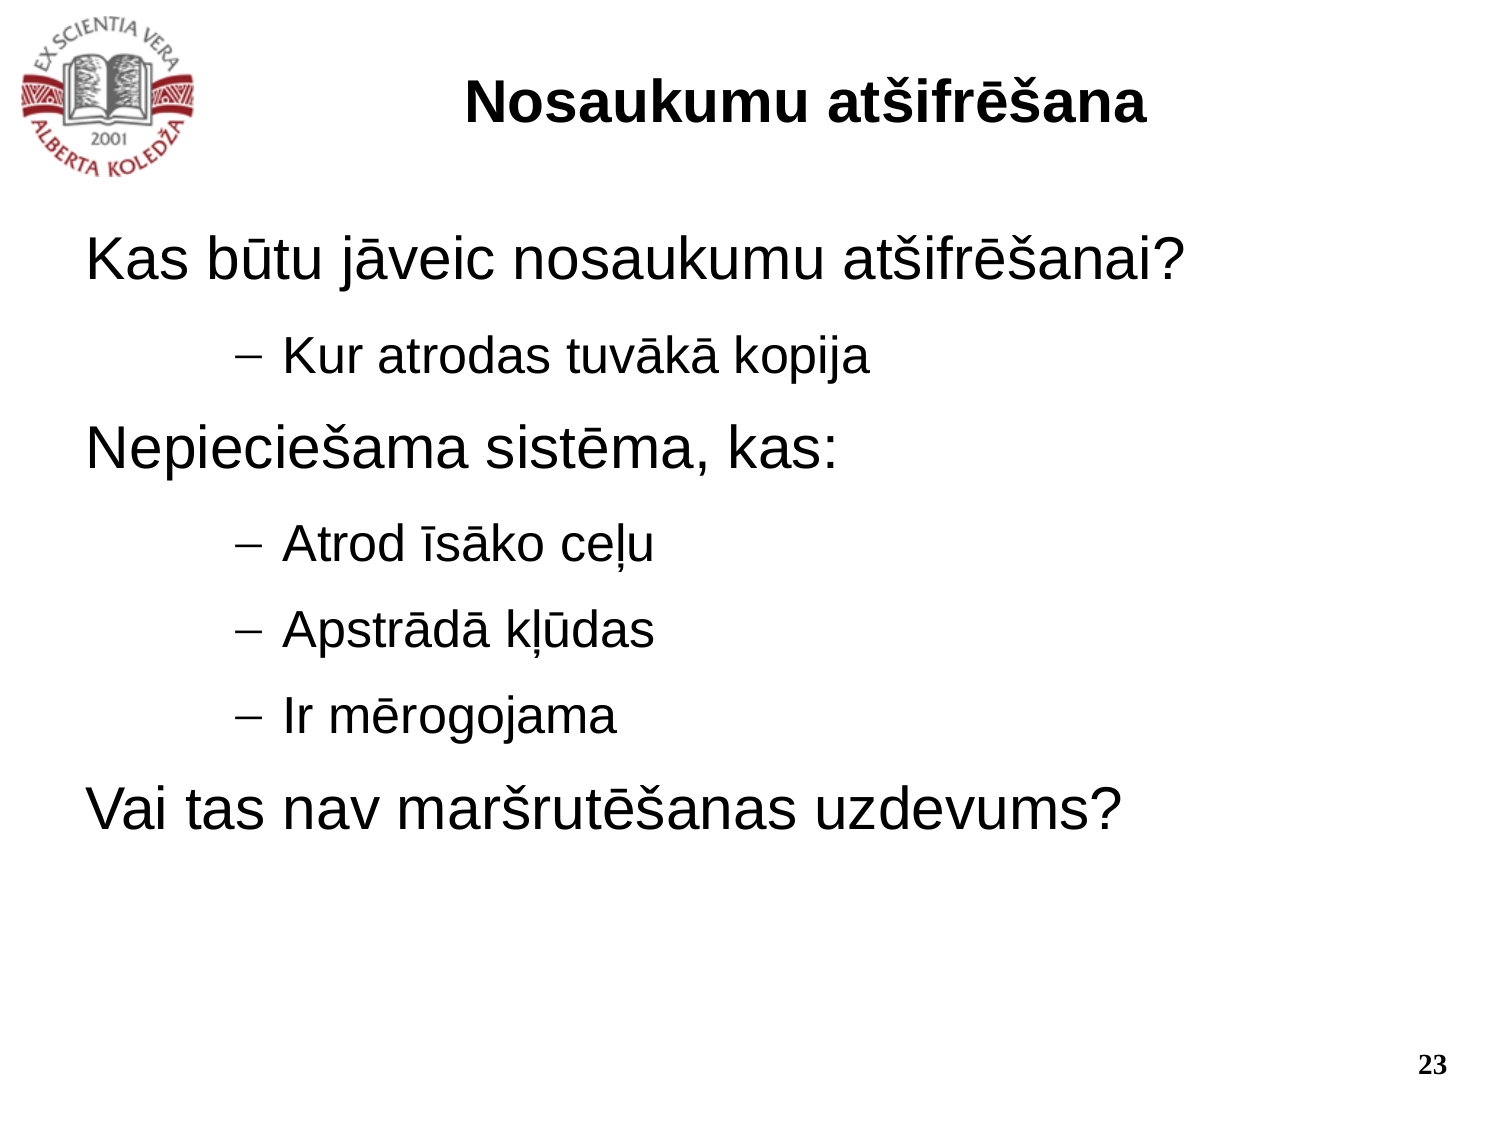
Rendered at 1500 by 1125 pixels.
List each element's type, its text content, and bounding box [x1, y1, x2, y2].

title Nosaukumu atšifrēšana [187, 44, 1425, 150]
text_box <skaitlis> [1312, 1037, 1463, 1101]
picture [21, 16, 194, 177]
list Kas būtu jāveic nosaukumu atšifrēšanai? Kur atrodas tuvākā kopija Nepieciešama sistēma, kas: Atrod īsāko ceļu Apstrādā kļūdas Ir mērogojama Vai tas nav maršrutēšanas uzdevums? [85, 216, 1436, 959]
